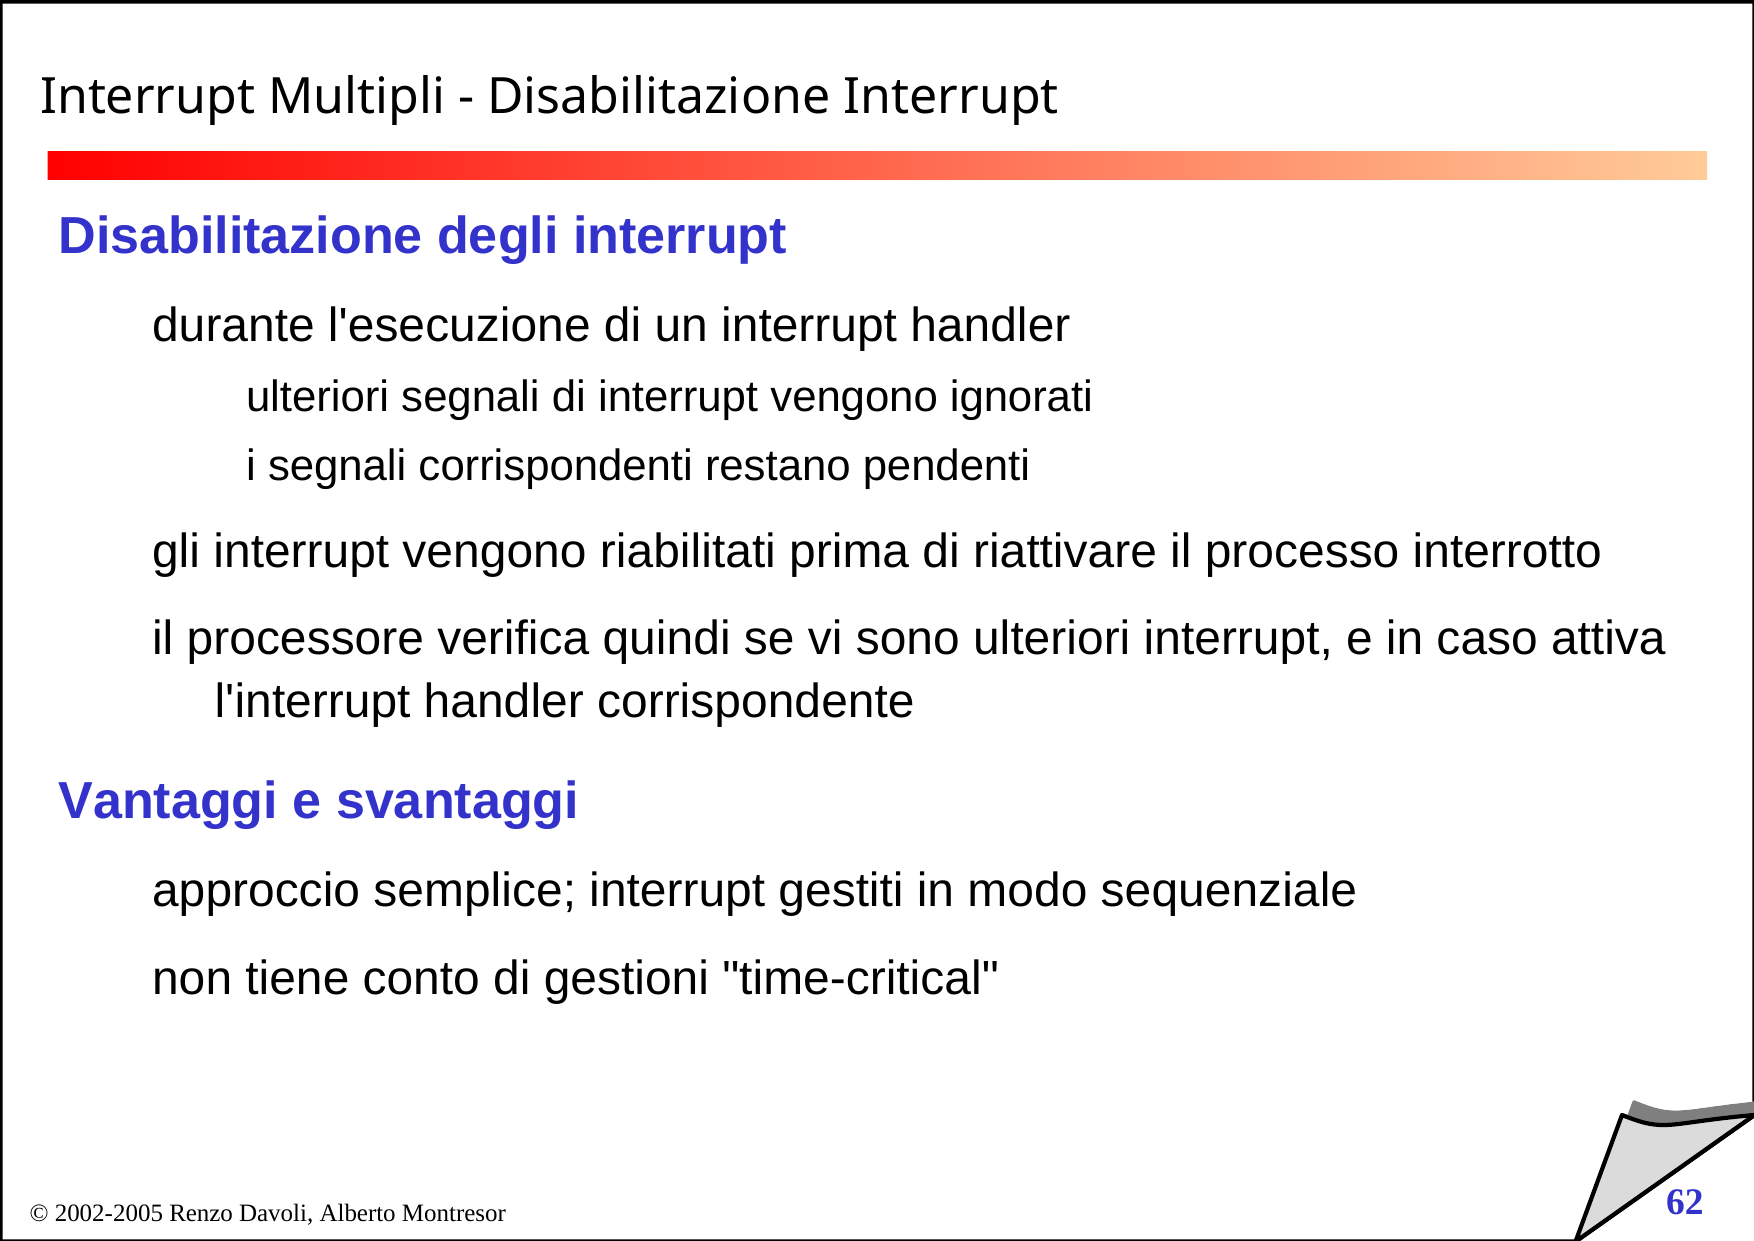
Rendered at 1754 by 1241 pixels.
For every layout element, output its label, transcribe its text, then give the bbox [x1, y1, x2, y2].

title Interrupt Multipli - Disabilitazione Interrupt [40, 49, 1714, 144]
list Disabilitazione degli interrupt durante l'esecuzione di un interrupt handler ulteriori segnali di interrupt vengono ignorati i segnali corrispondenti restano pendenti gli interrupt vengono riabilitati prima di riattivare il processo interrotto il processore verifica quindi se vi sono ulteriori interrupt, e in caso attiva l'interrupt handler corrispondente Vantaggi e svantaggi approccio semplice; interrupt gestiti in modo sequenziale non tiene conto di gestioni "time-critical" [58, 206, 1696, 1097]
